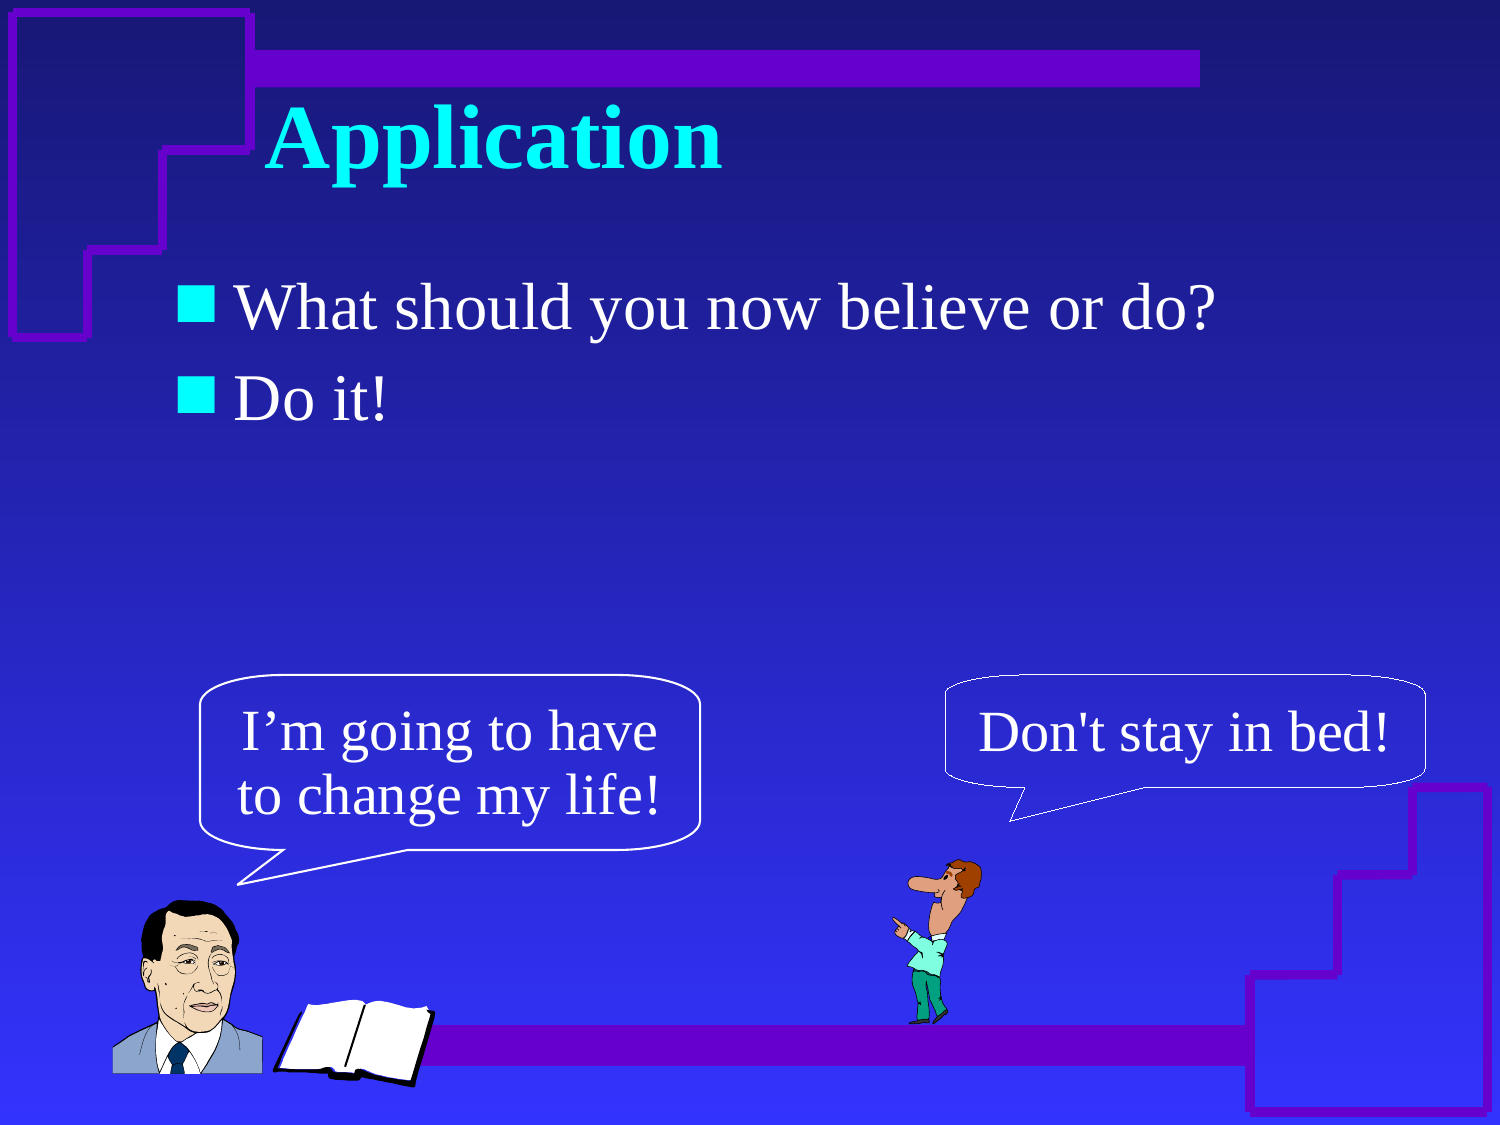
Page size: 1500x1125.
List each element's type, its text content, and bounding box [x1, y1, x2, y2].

chart [891, 859, 983, 1025]
picture [112, 900, 263, 1074]
text_box [272, 999, 436, 1088]
text_box Don't stay in bed! [945, 674, 1426, 822]
text_box I’m going to have to change my life! [200, 674, 701, 885]
list What should you now believe or do? Do it! [162, 262, 1450, 563]
title Application [249, 74, 1450, 201]
